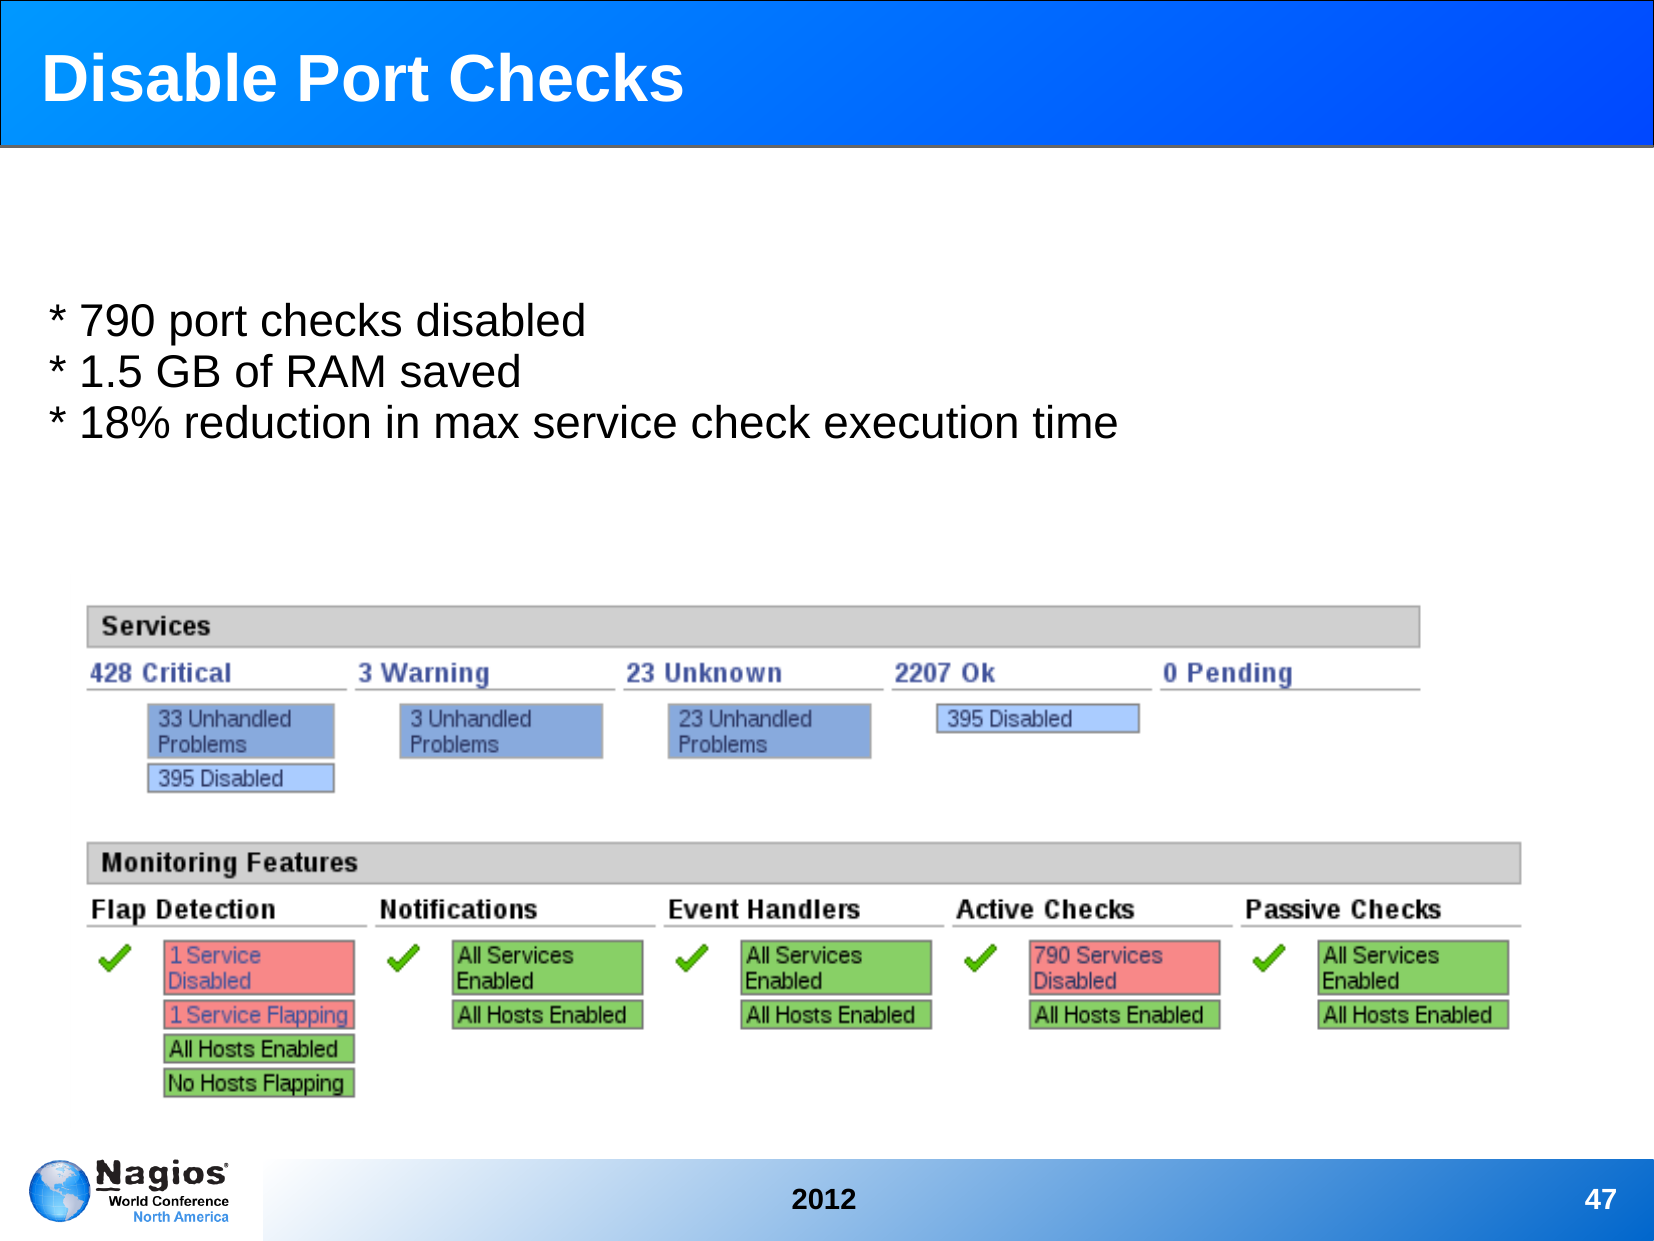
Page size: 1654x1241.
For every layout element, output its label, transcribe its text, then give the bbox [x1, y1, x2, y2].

picture [69, 587, 1540, 1128]
picture [29, 1159, 229, 1235]
subtitle * 790 port checks disabled * 1.5 GB of RAM saved * 18% reduction in max service check execution time [48, 155, 1589, 587]
title Disable Port Checks [41, 36, 1491, 120]
